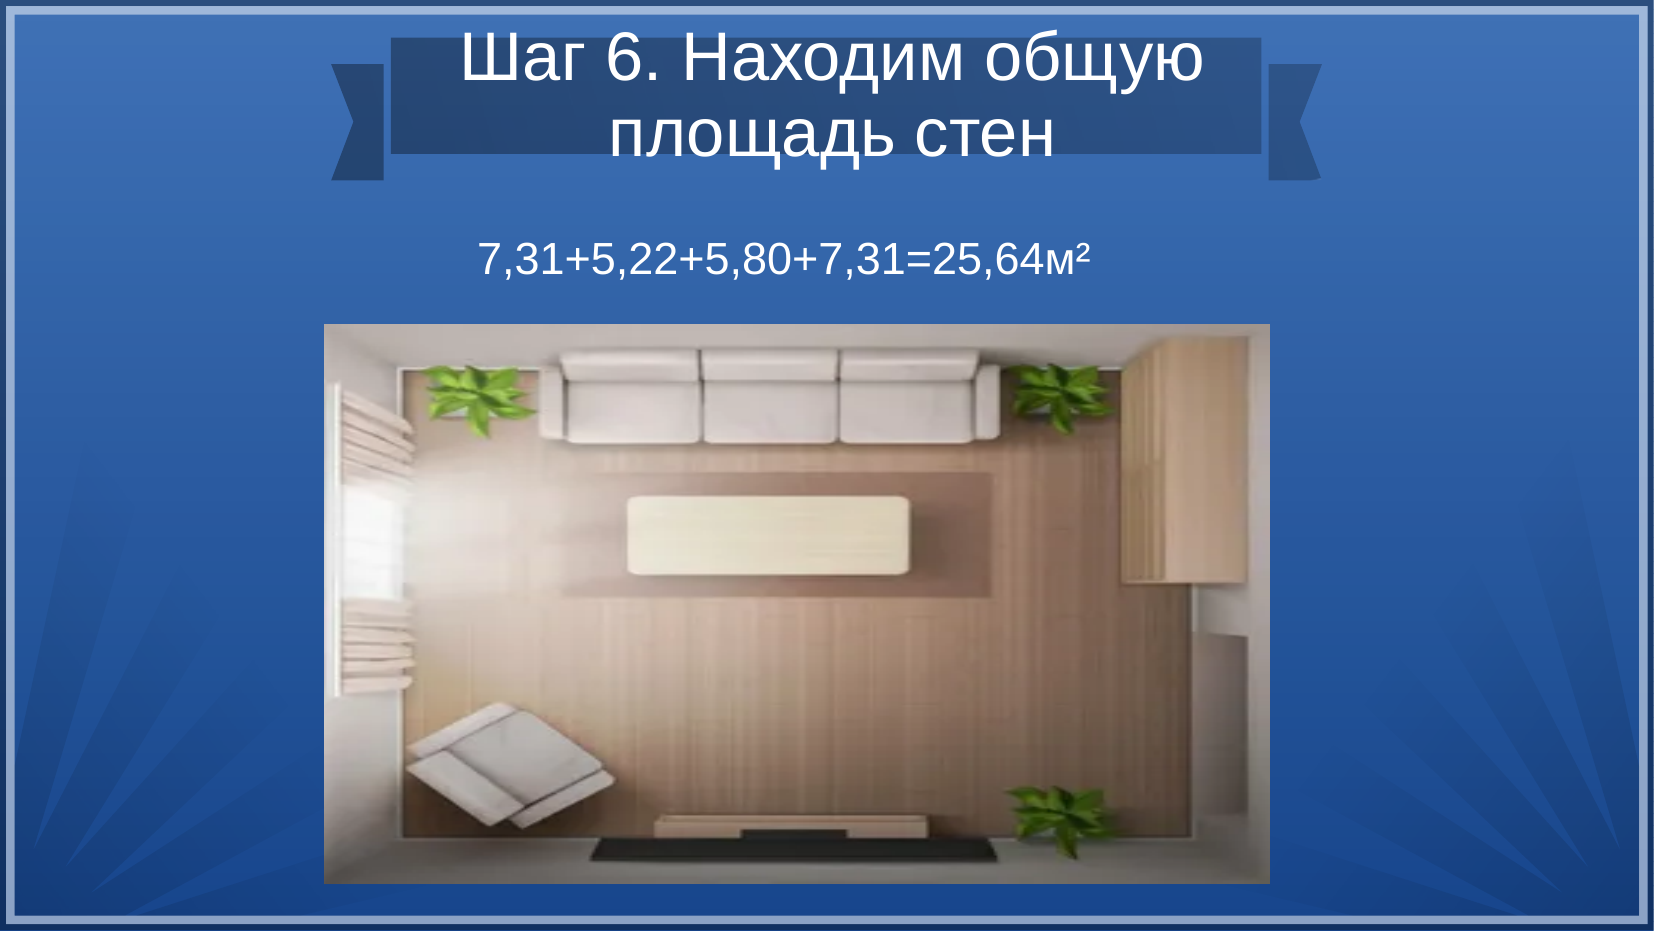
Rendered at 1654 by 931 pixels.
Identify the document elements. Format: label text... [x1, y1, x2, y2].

title Шаг 6. Находим общую площадь стен [395, 17, 1270, 172]
list 7,31+5,22+5,80+7,31=25,64м² [413, 233, 1152, 296]
picture [324, 324, 1270, 884]
